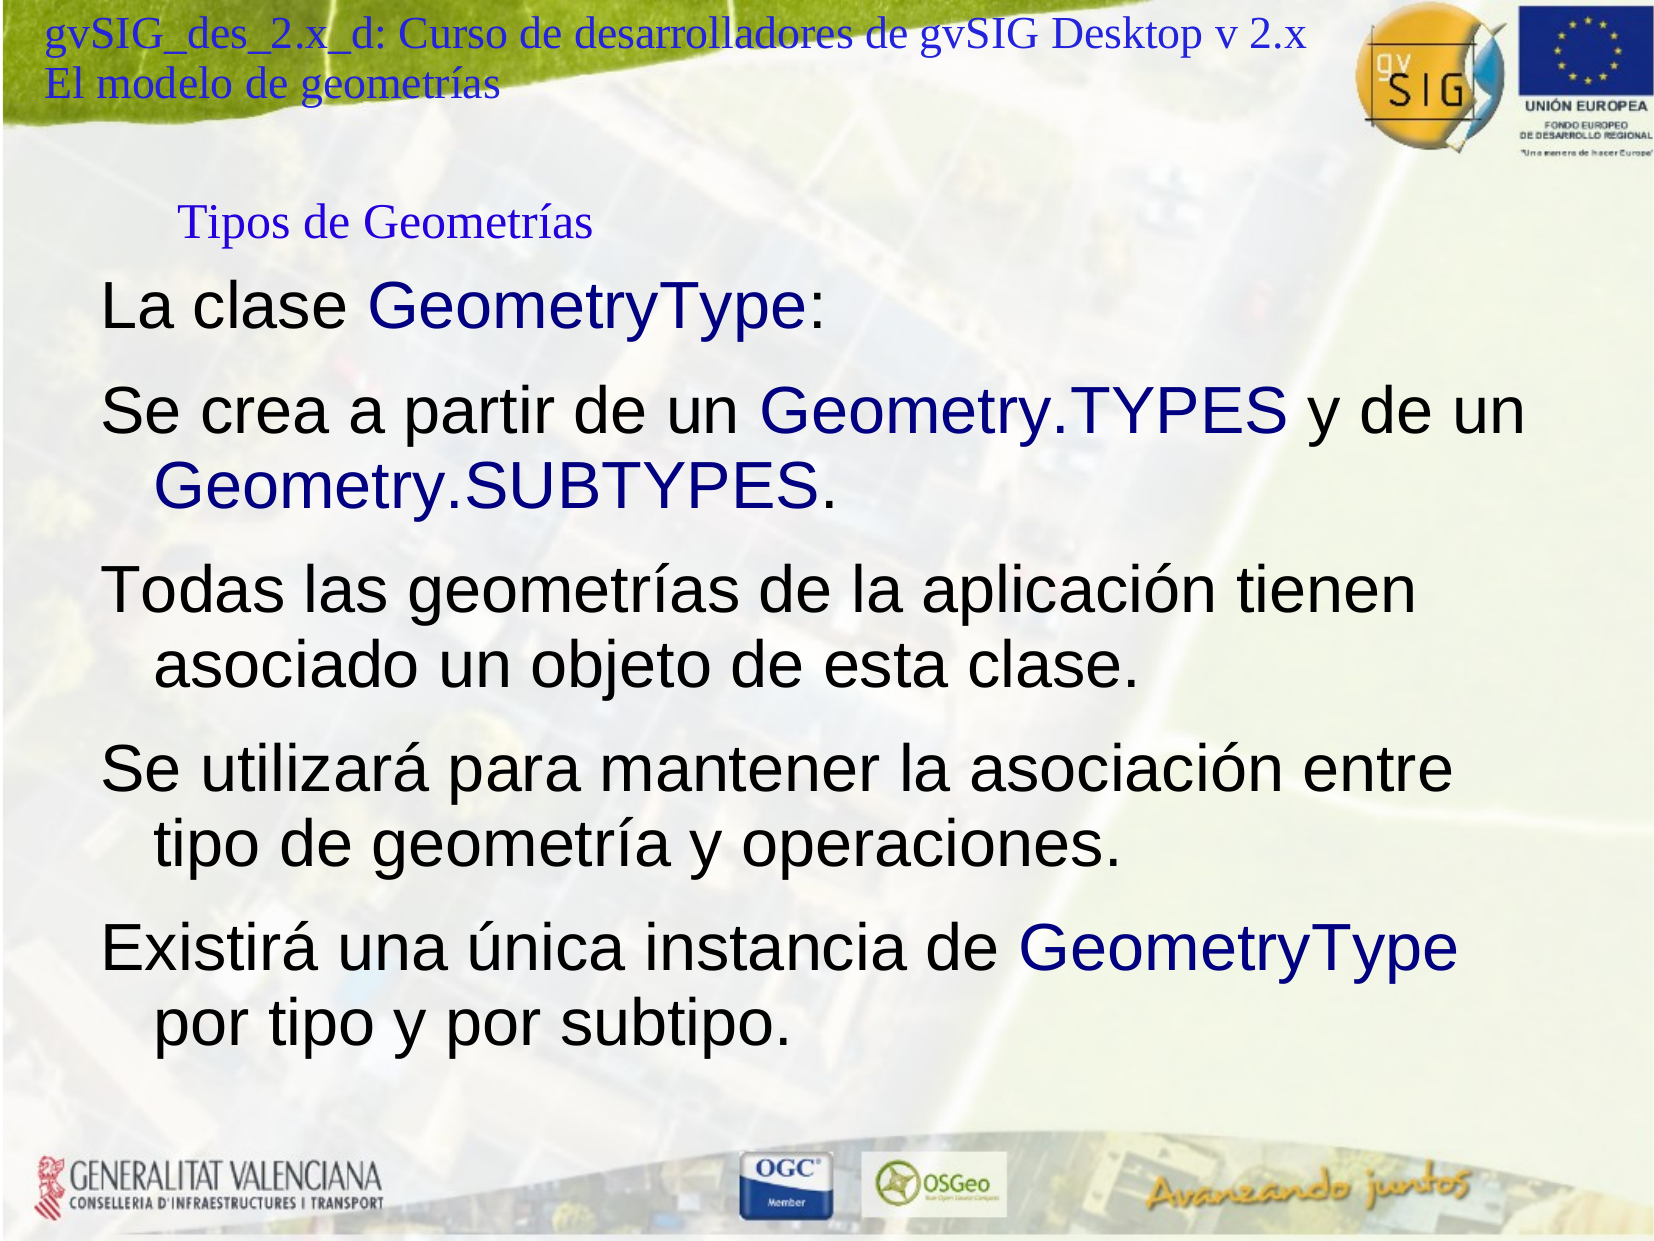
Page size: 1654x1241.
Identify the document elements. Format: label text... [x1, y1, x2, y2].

list La clase GeometryType: Se crea a partir de un Geometry.TYPES y de un Geometry.SUBTYPES. Todas las geometrías de la aplicación tienen asociado un objeto de esta clase. Se utilizará para mantener la asociación entre tipo de geometría y operaciones. Existirá una única instancia de GeometryType por tipo y por subtipo. [82, 268, 1571, 1164]
picture [2, 0, 1654, 1241]
title Tipos de Geometrías [177, 95, 1329, 347]
